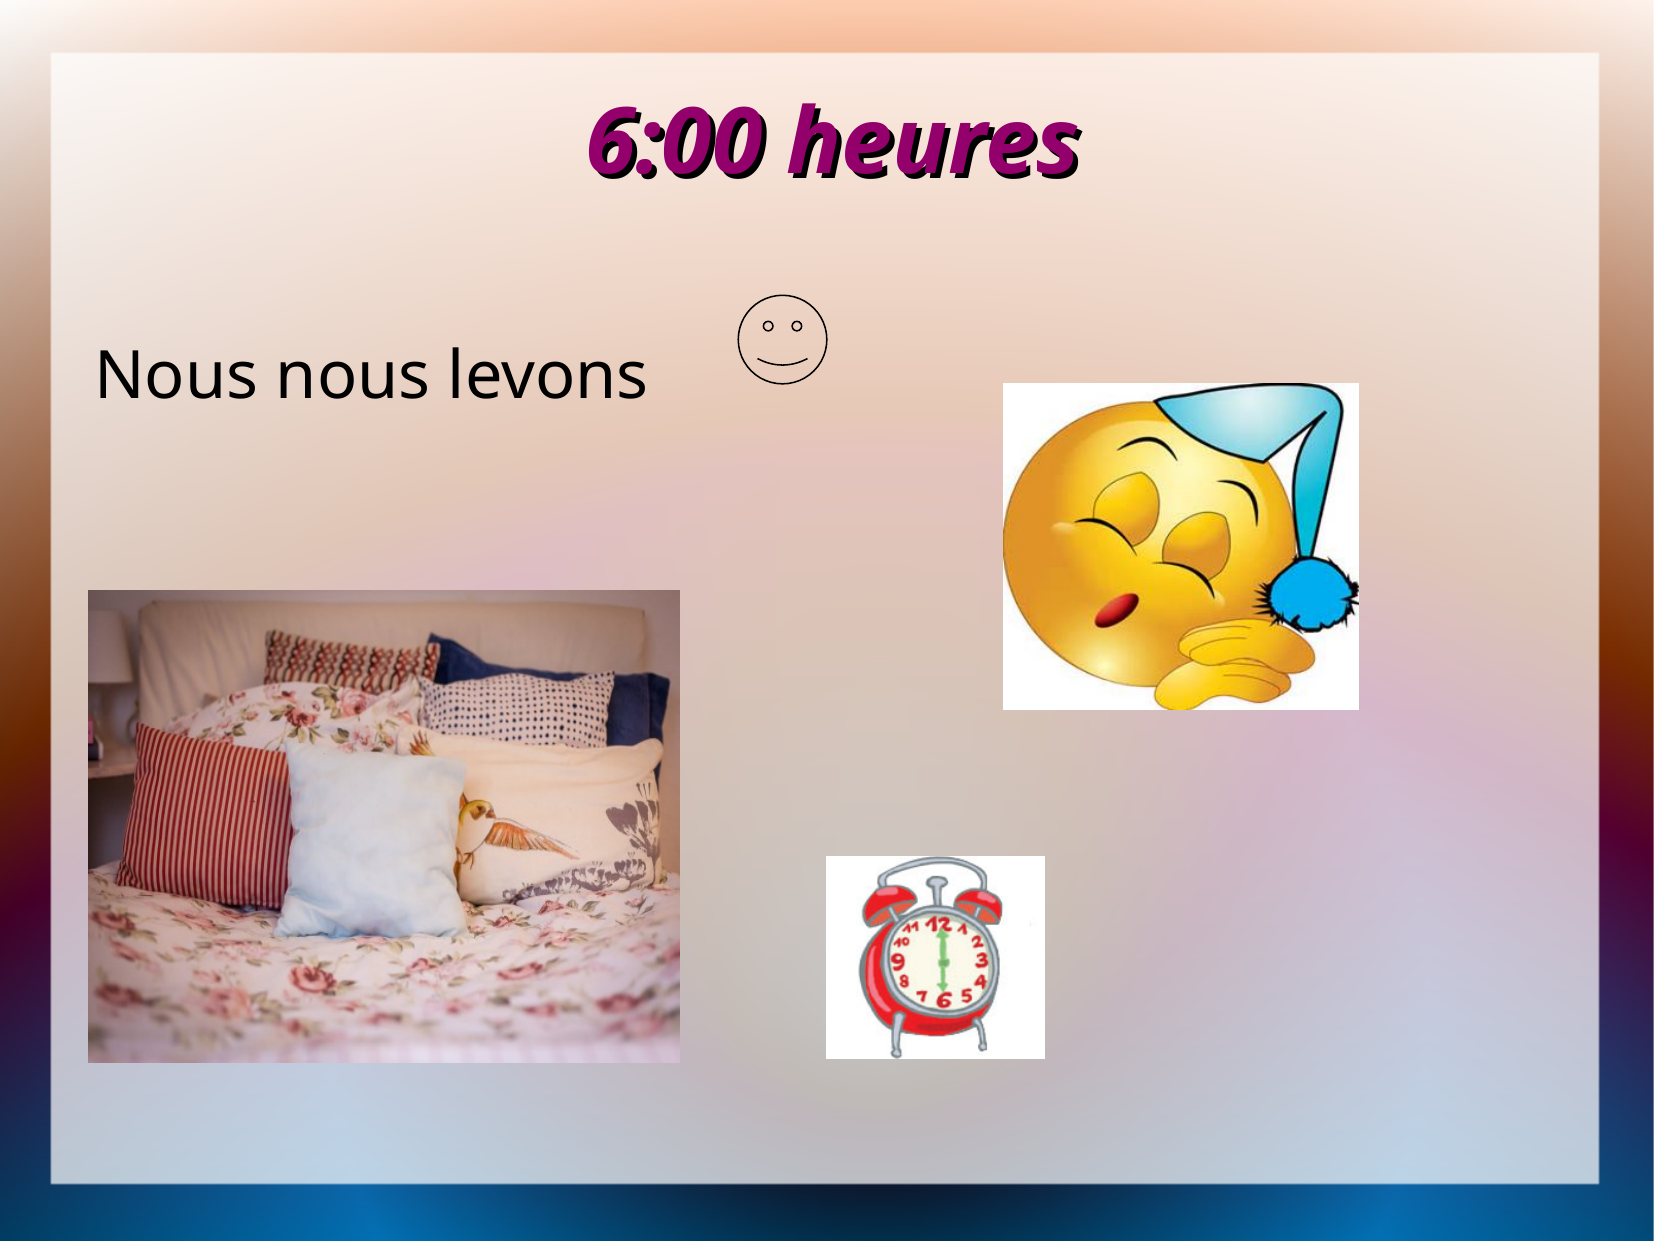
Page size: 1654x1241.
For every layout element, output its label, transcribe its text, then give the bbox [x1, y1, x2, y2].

picture [0, 0, 1654, 1241]
list Nous nous levons [740, 297, 826, 383]
list Nous nous levons [76, 295, 1565, 1039]
title 6:00 heures [88, 29, 1577, 237]
